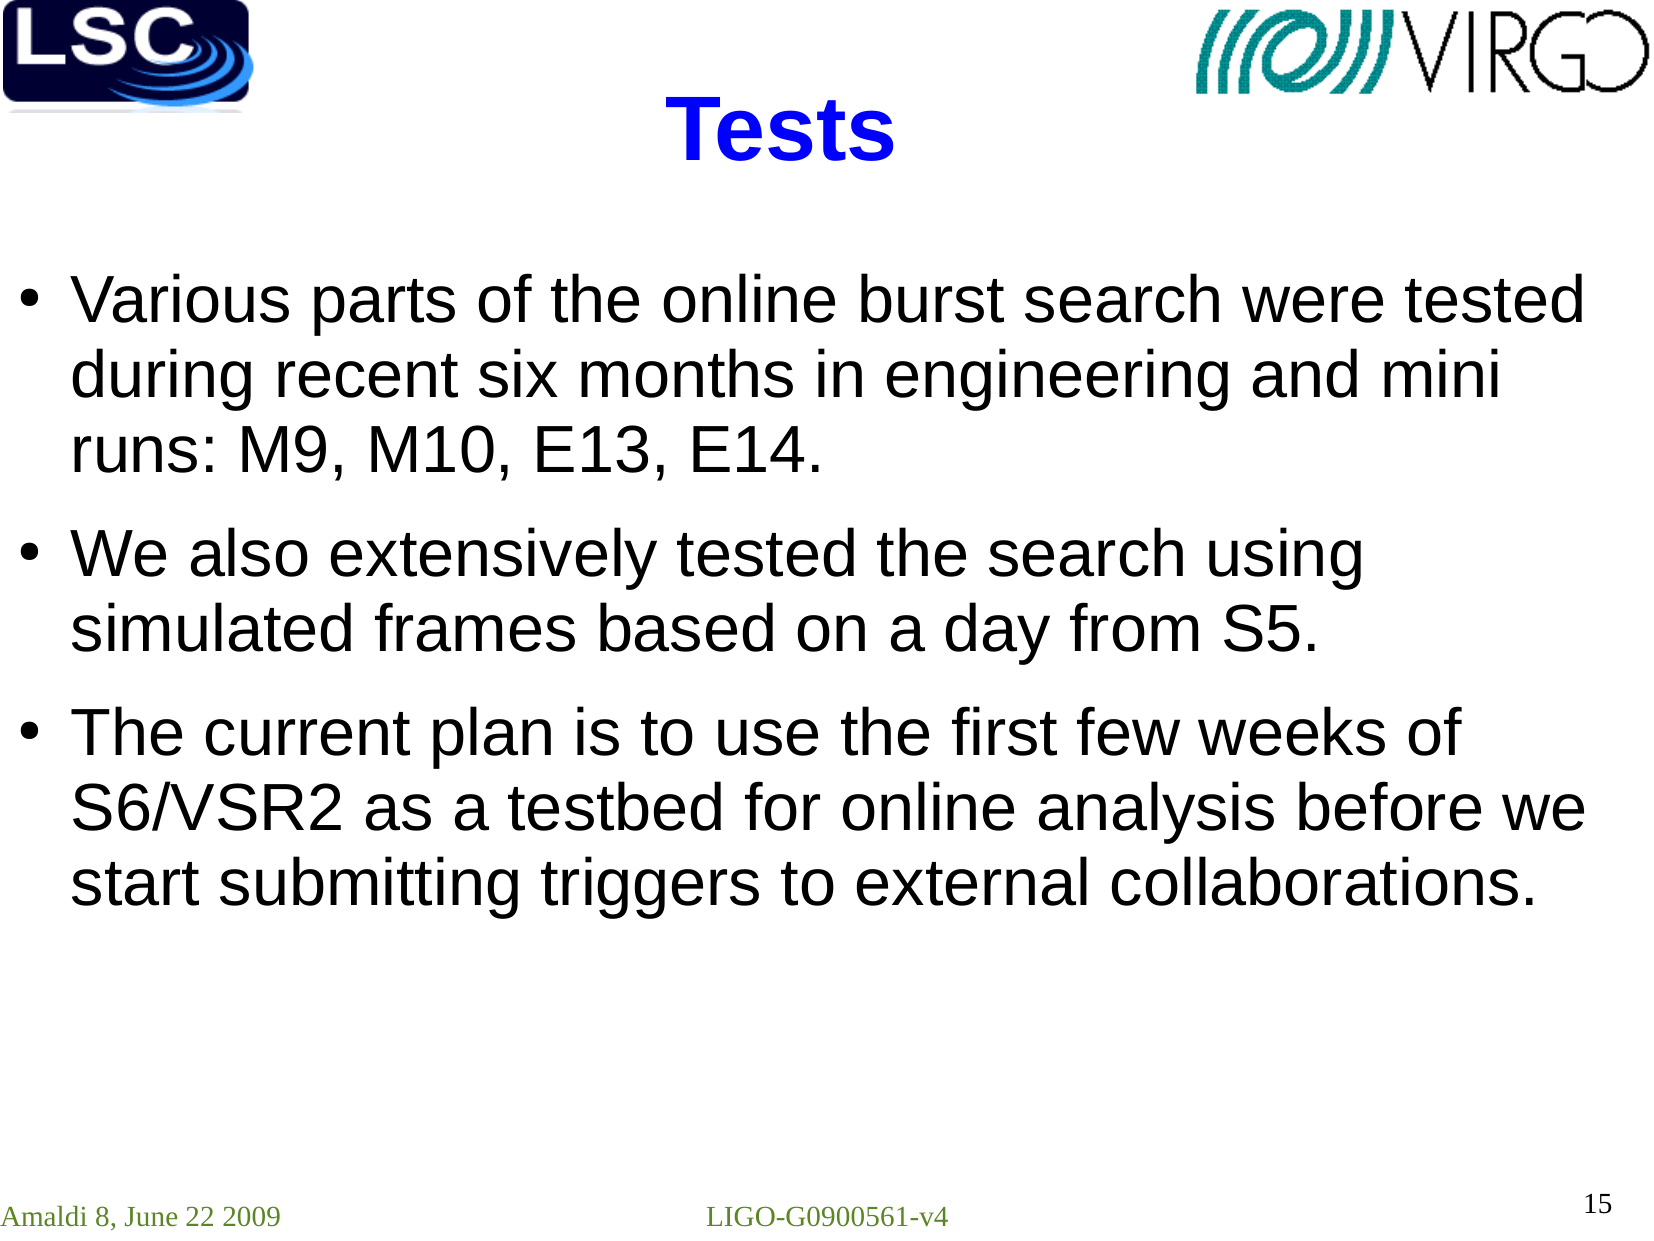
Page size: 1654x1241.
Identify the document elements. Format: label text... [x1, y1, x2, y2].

picture [1184, 0, 1654, 102]
list Various parts of the online burst search were tested during recent six months in engineering and mini runs: M9, M10, E13, E14. We also extensively tested the search using simulated frames based on a day from S5. The current plan is to use the first few weeks of S6/VSR2 as a testbed for online analysis before we start submitting triggers to external collaborations. [0, 262, 1651, 1201]
picture [3, 0, 263, 113]
title Tests [37, 32, 1526, 226]
